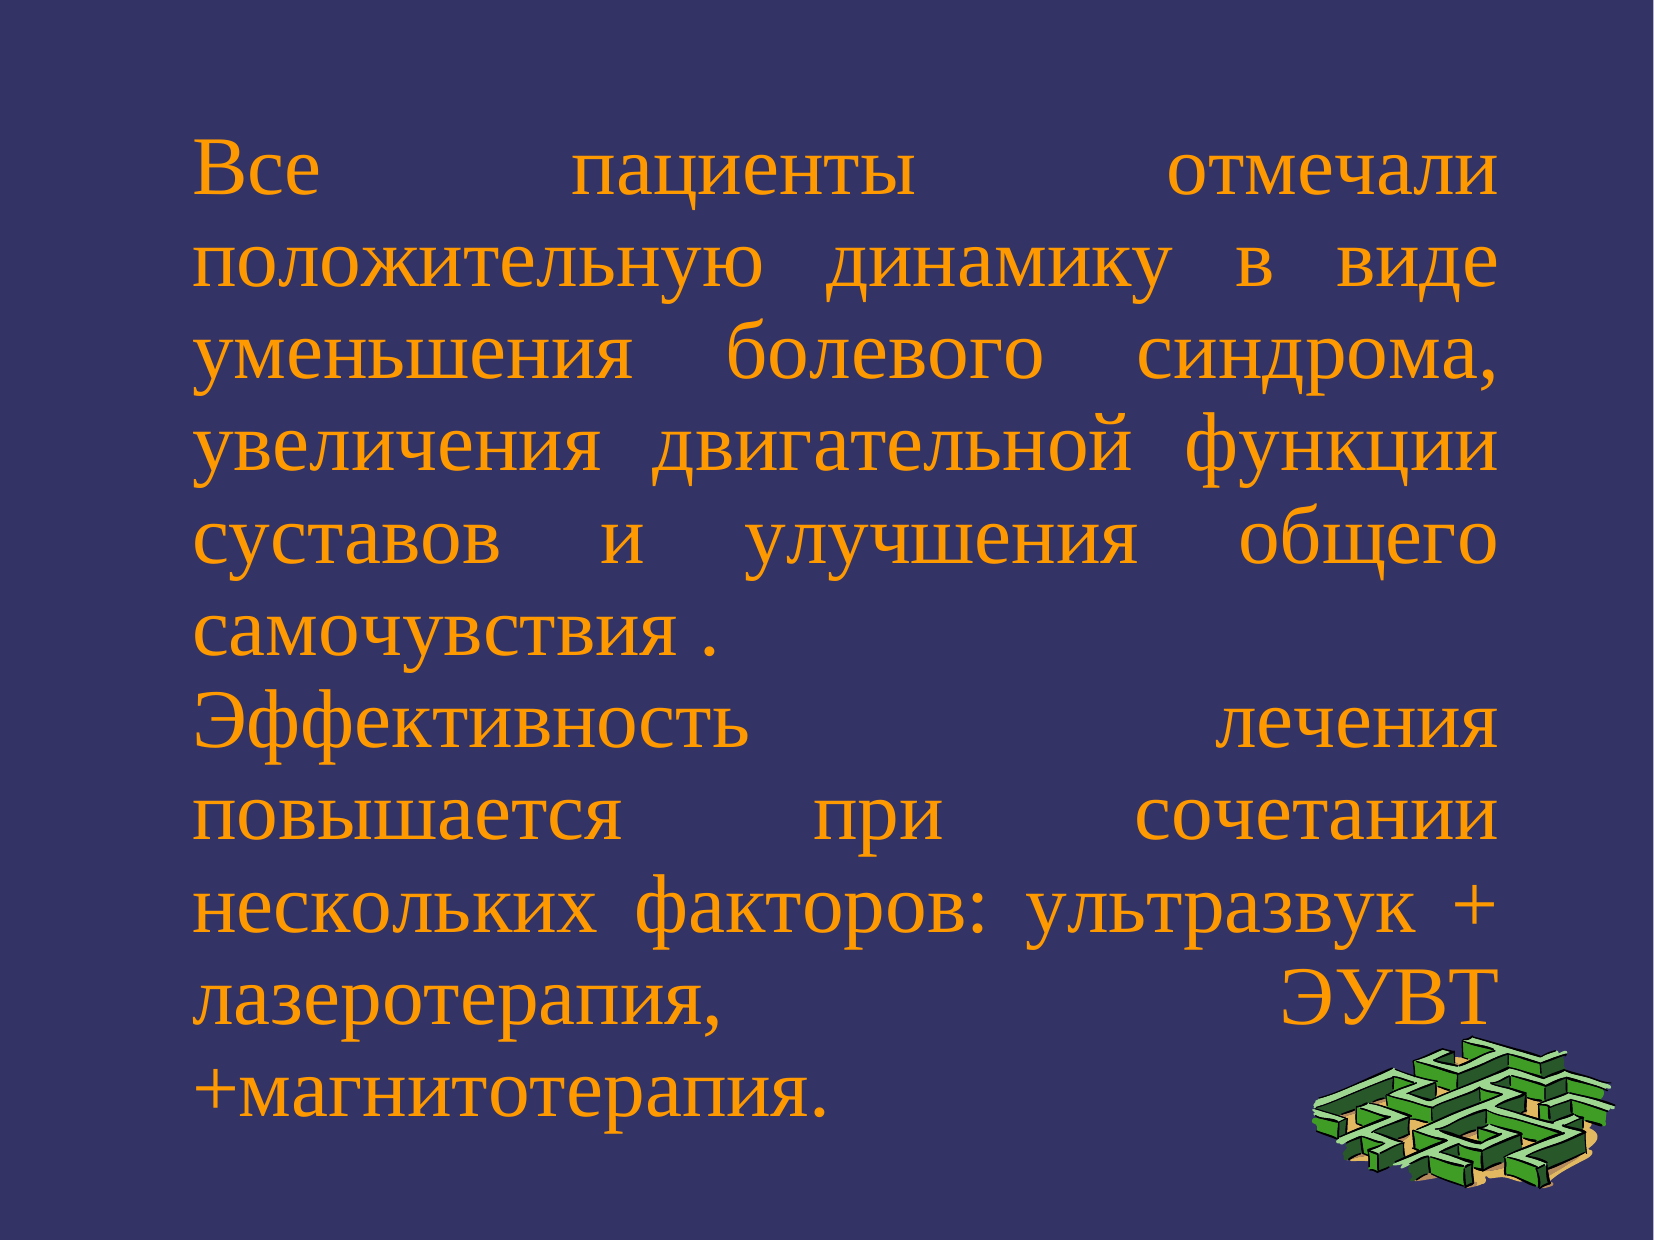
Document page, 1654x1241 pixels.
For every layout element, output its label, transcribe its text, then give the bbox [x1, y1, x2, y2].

list Все пациенты отмечали положительную динамику в виде уменьшения болевого синдрома, увеличения двигательной функции суставов и улучшения общего самочувствия . Эффективность лечения повышается при сочетании нескольких факторов: ультразвук + лазеротерапия, ЭУВТ +магнитотерапия. [109, 119, 1501, 1028]
